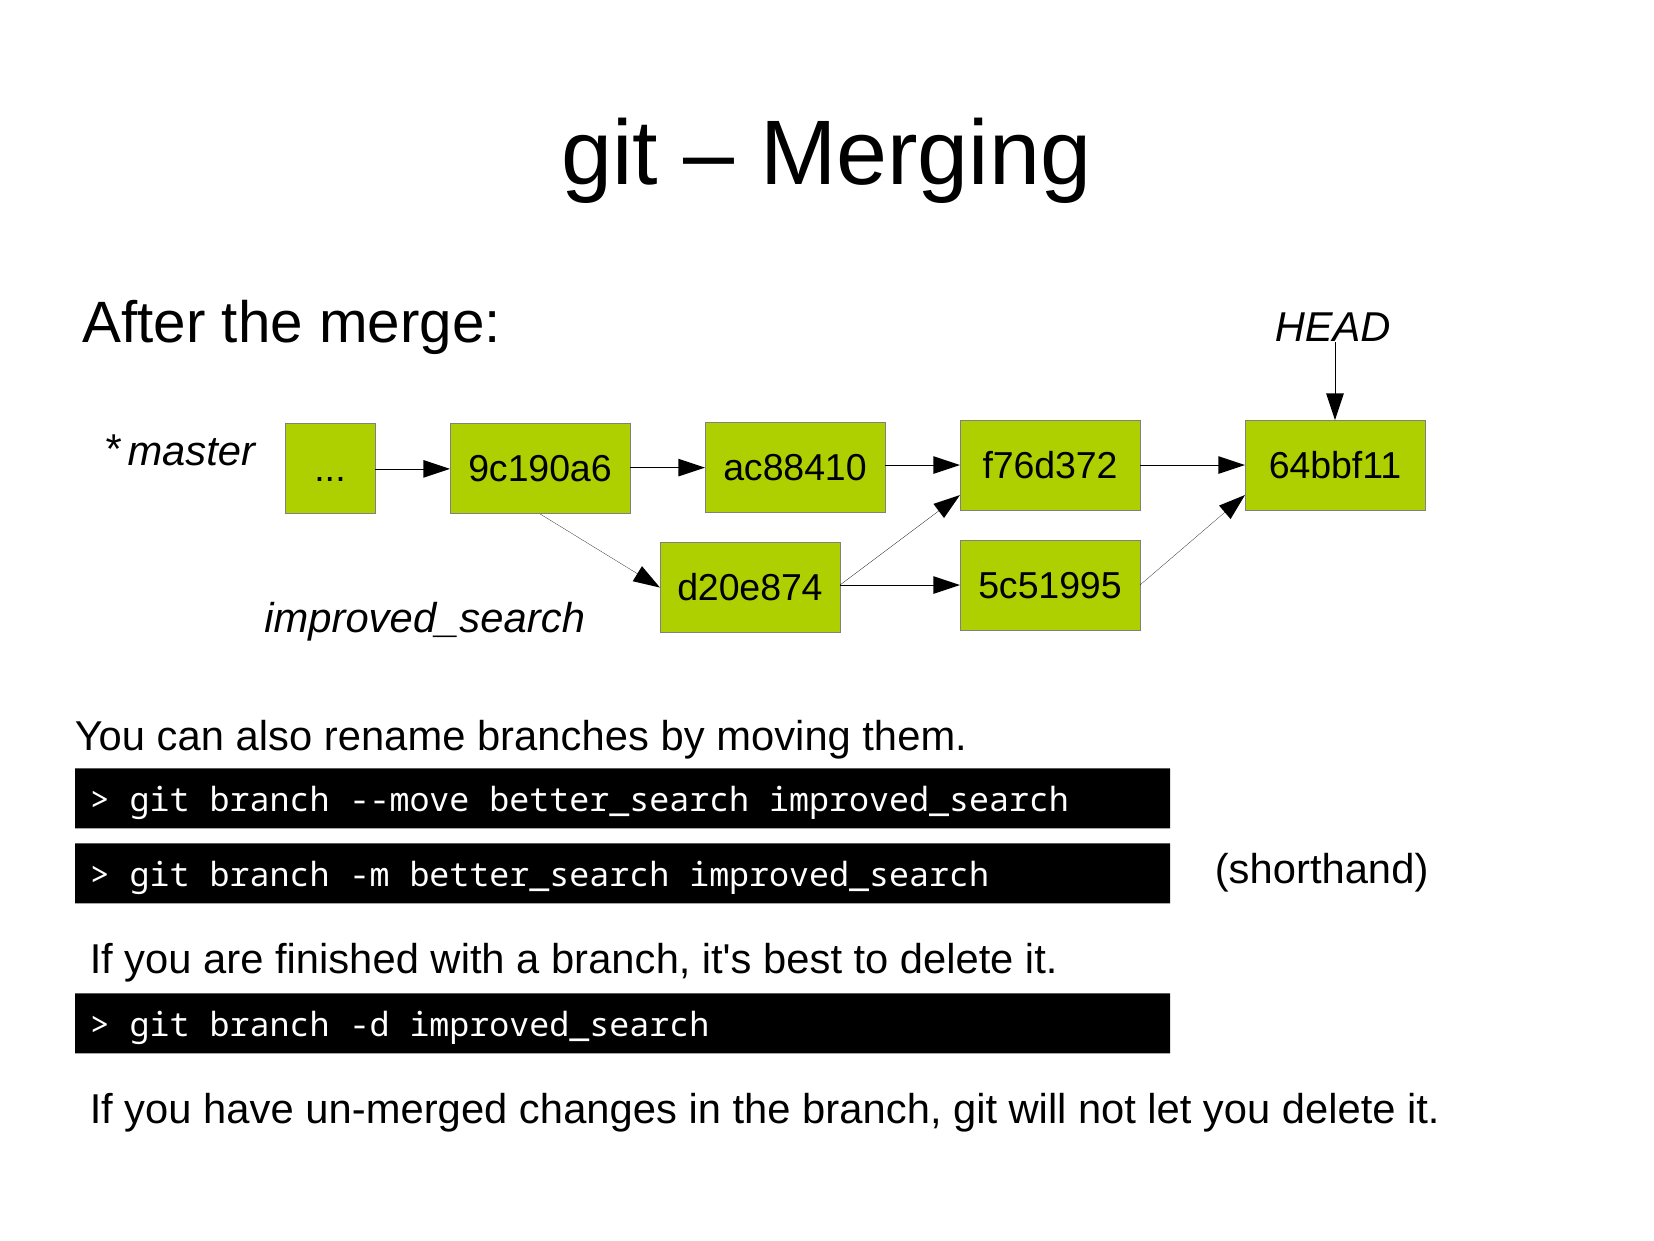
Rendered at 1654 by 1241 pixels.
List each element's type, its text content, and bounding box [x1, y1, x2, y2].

text_box f76d372 [960, 420, 1141, 511]
text_box ... [285, 423, 376, 514]
text_box > git branch -m better_search improved_search [75, 843, 1171, 901]
text_box master [90, 420, 271, 482]
text_box (shorthand) [1200, 838, 1486, 901]
text_box HEAD [1260, 296, 1441, 358]
text_box 64bbf11 [1245, 420, 1426, 511]
text_box ac88410 [705, 422, 886, 513]
text_box If you are finished with a branch, it's best to delete it. [75, 928, 1531, 991]
text_box 9c190a6 [450, 423, 631, 514]
text_box improved_search [165, 587, 601, 649]
text_box If you have un-merged changes in the branch, git will not let you delete it. [75, 1078, 1531, 1141]
text_box > git branch -d improved_search [75, 993, 1171, 1051]
text_box d20e874 [660, 542, 841, 633]
text_box * [75, 418, 136, 481]
title git – Merging [82, 49, 1571, 257]
text_box You can also rename branches by moving them. [60, 705, 1516, 767]
text_box 5c51995 [960, 540, 1141, 631]
list After the merge: [82, 290, 751, 376]
text_box > git branch --move better_search improved_search [75, 768, 1171, 826]
